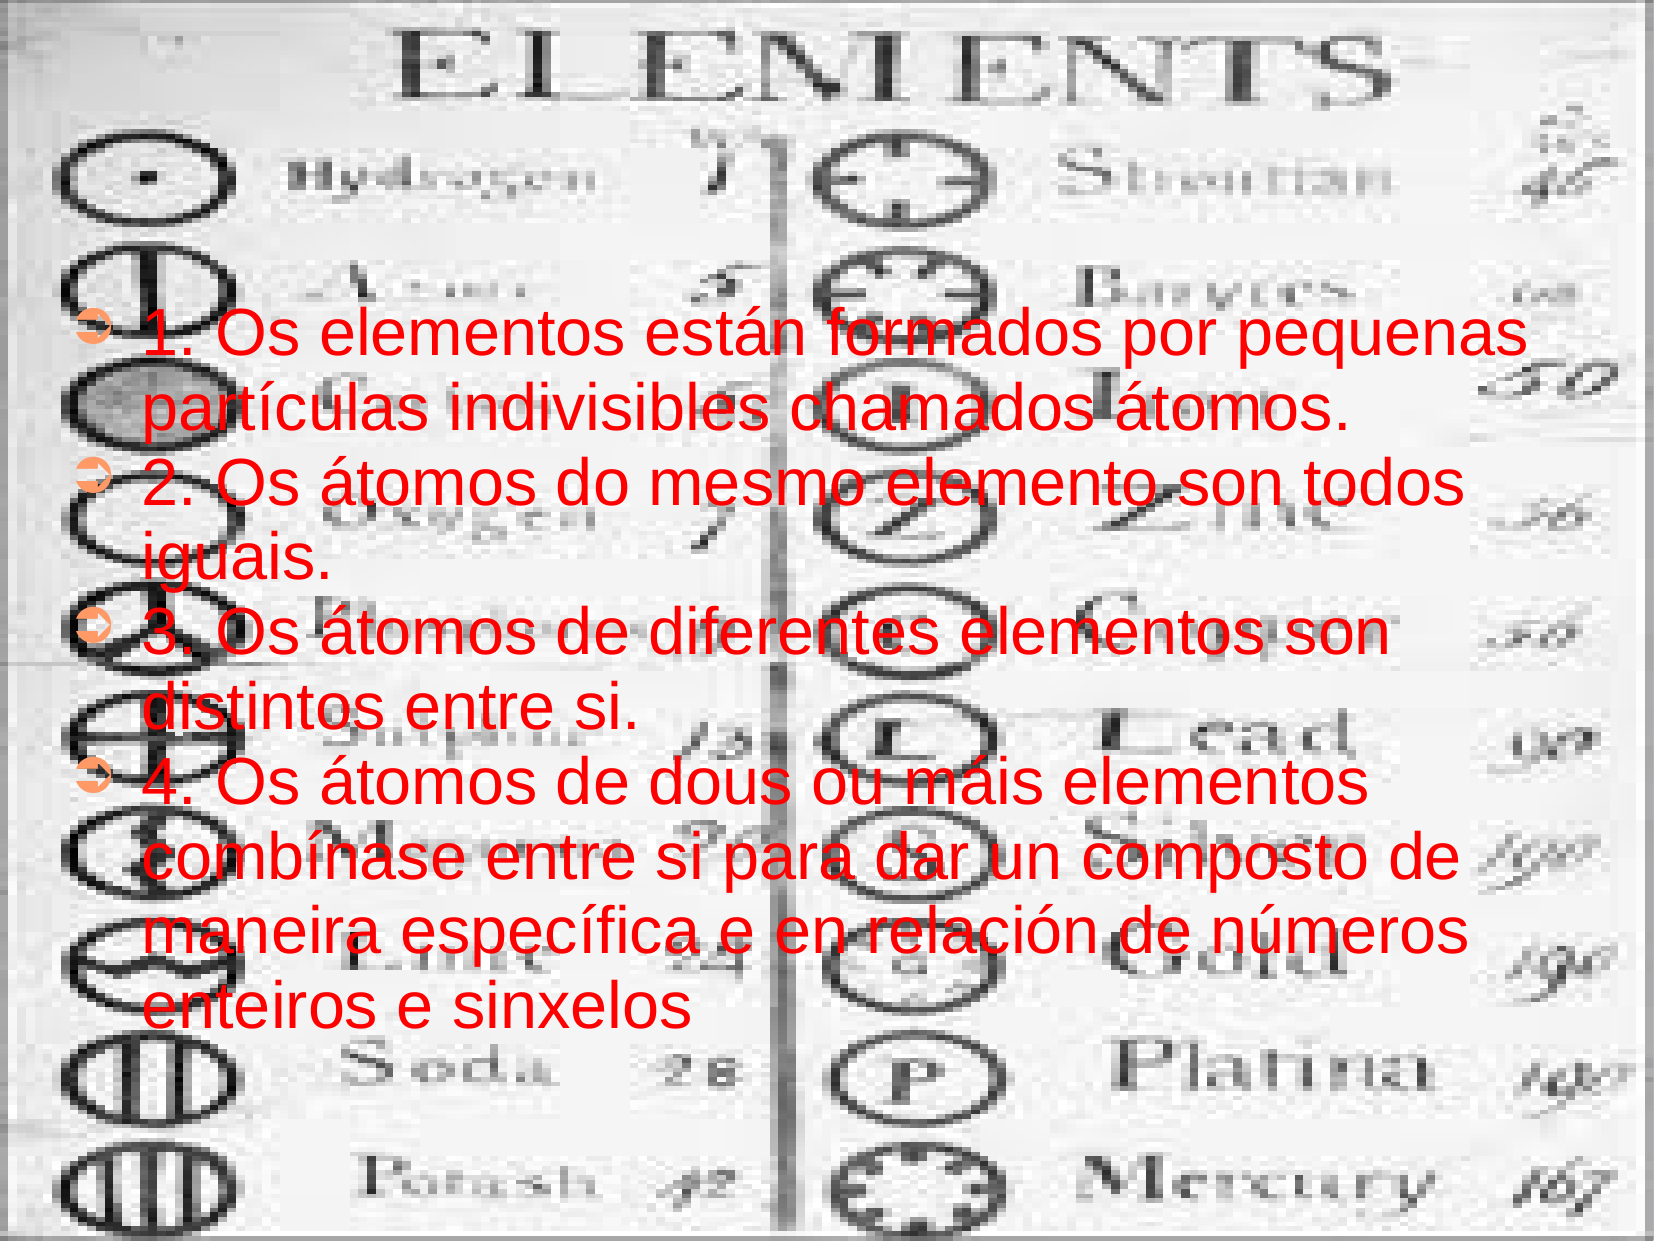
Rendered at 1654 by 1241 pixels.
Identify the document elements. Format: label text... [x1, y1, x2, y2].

picture [0, 0, 1654, 1241]
list 1. Os elementos están formados por pequenas partículas indivisibles chamados átomos. 2. Os átomos do mesmo elemento son todos iguais. 3. Os átomos de diferentes elementos son distintos entre si. 4. Os átomos de dous ou máis elementos combínase entre si para dar un composto de maneira específica e en relación de números enteiros e sinxelos [59, 295, 1570, 1184]
